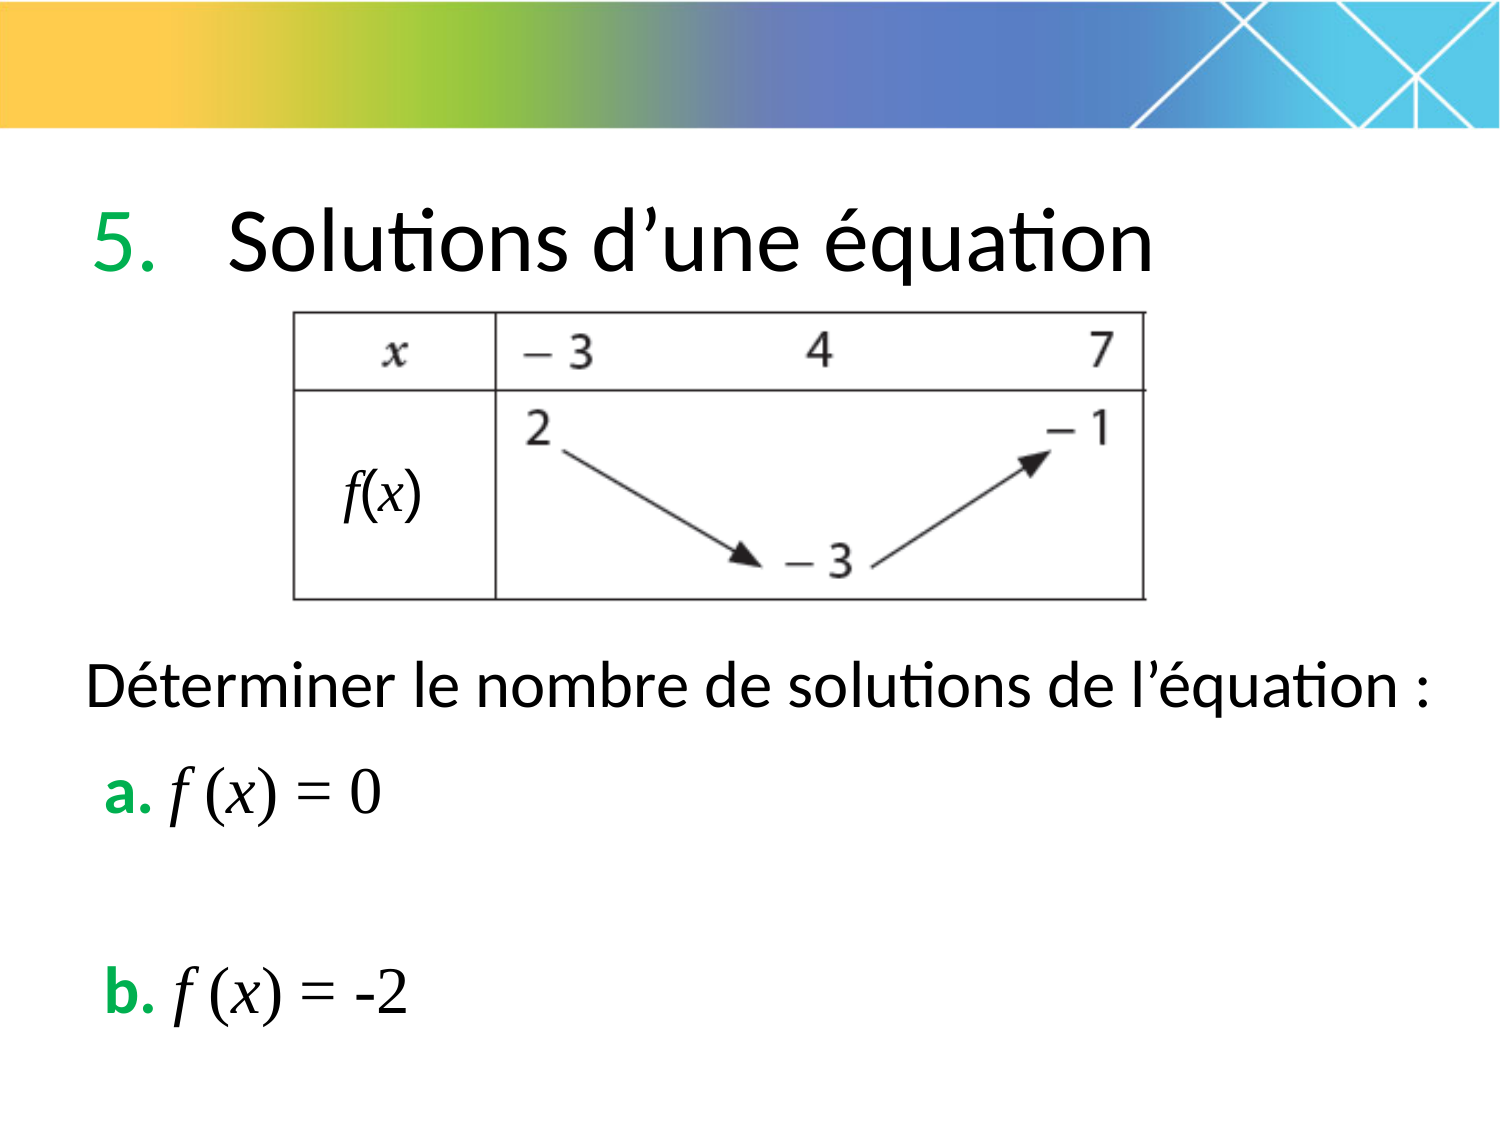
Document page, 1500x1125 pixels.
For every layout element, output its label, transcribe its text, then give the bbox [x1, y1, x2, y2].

text_box a. f (x) = 0 b. f (x) = -2 [88, 739, 750, 1038]
title Solutions d’une équation [75, 164, 1426, 305]
text_box f(x) [328, 445, 458, 532]
list Déterminer le nombre de solutions de l’équation : [70, 632, 1459, 1032]
picture [269, 292, 1176, 619]
